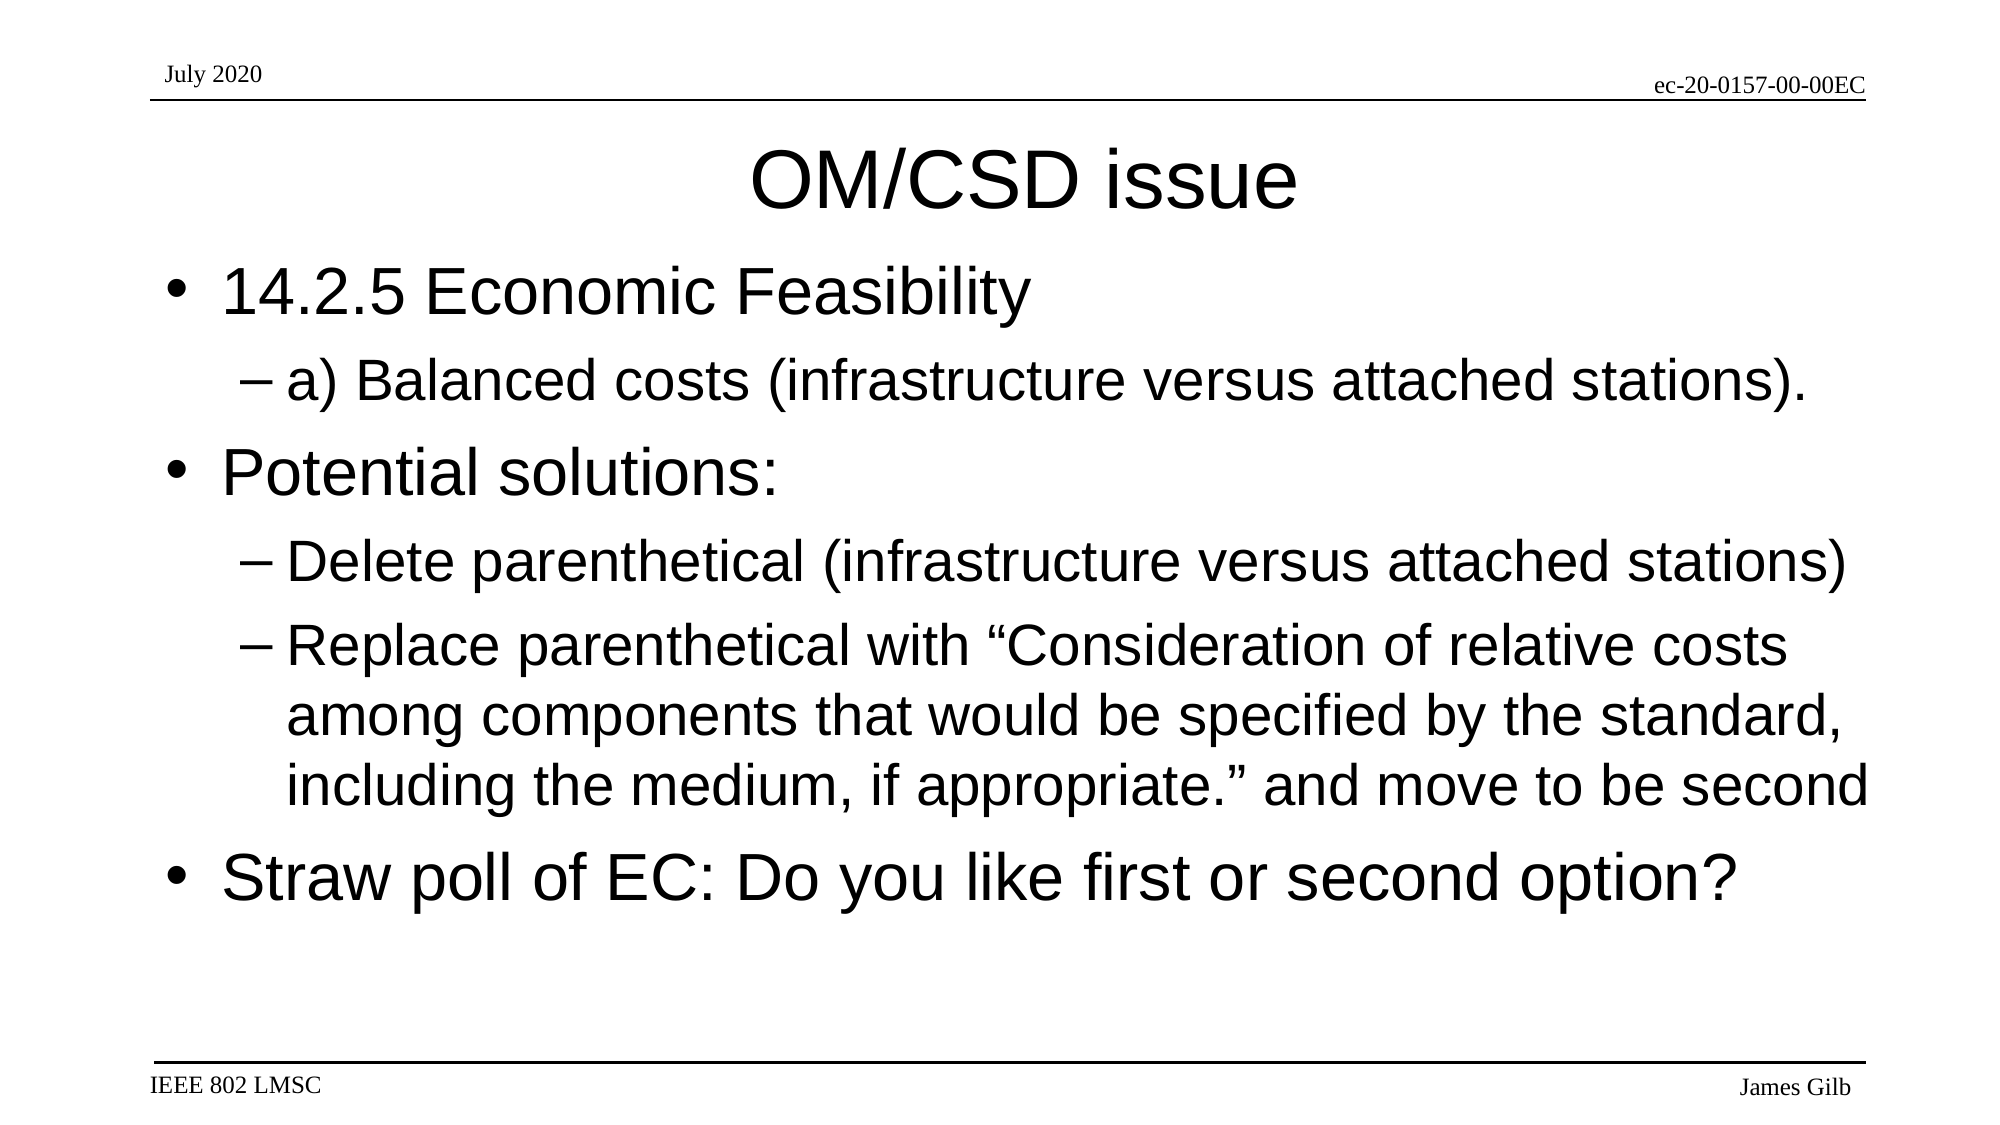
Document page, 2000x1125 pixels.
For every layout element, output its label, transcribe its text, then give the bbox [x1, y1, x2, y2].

title OM/CSD issue [149, 112, 1900, 238]
list 14.2.5 Economic Feasibility a) Balanced costs (infrastructure versus attached stations). Potential solutions: Delete parenthetical (infrastructure versus attached stations) Replace parenthetical with “Consideration of relative costs among components that would be specified by the standard, including the medium, if appropriate.” and move to be second Straw poll of EC: Do you like first or second option? [149, 239, 1900, 1051]
